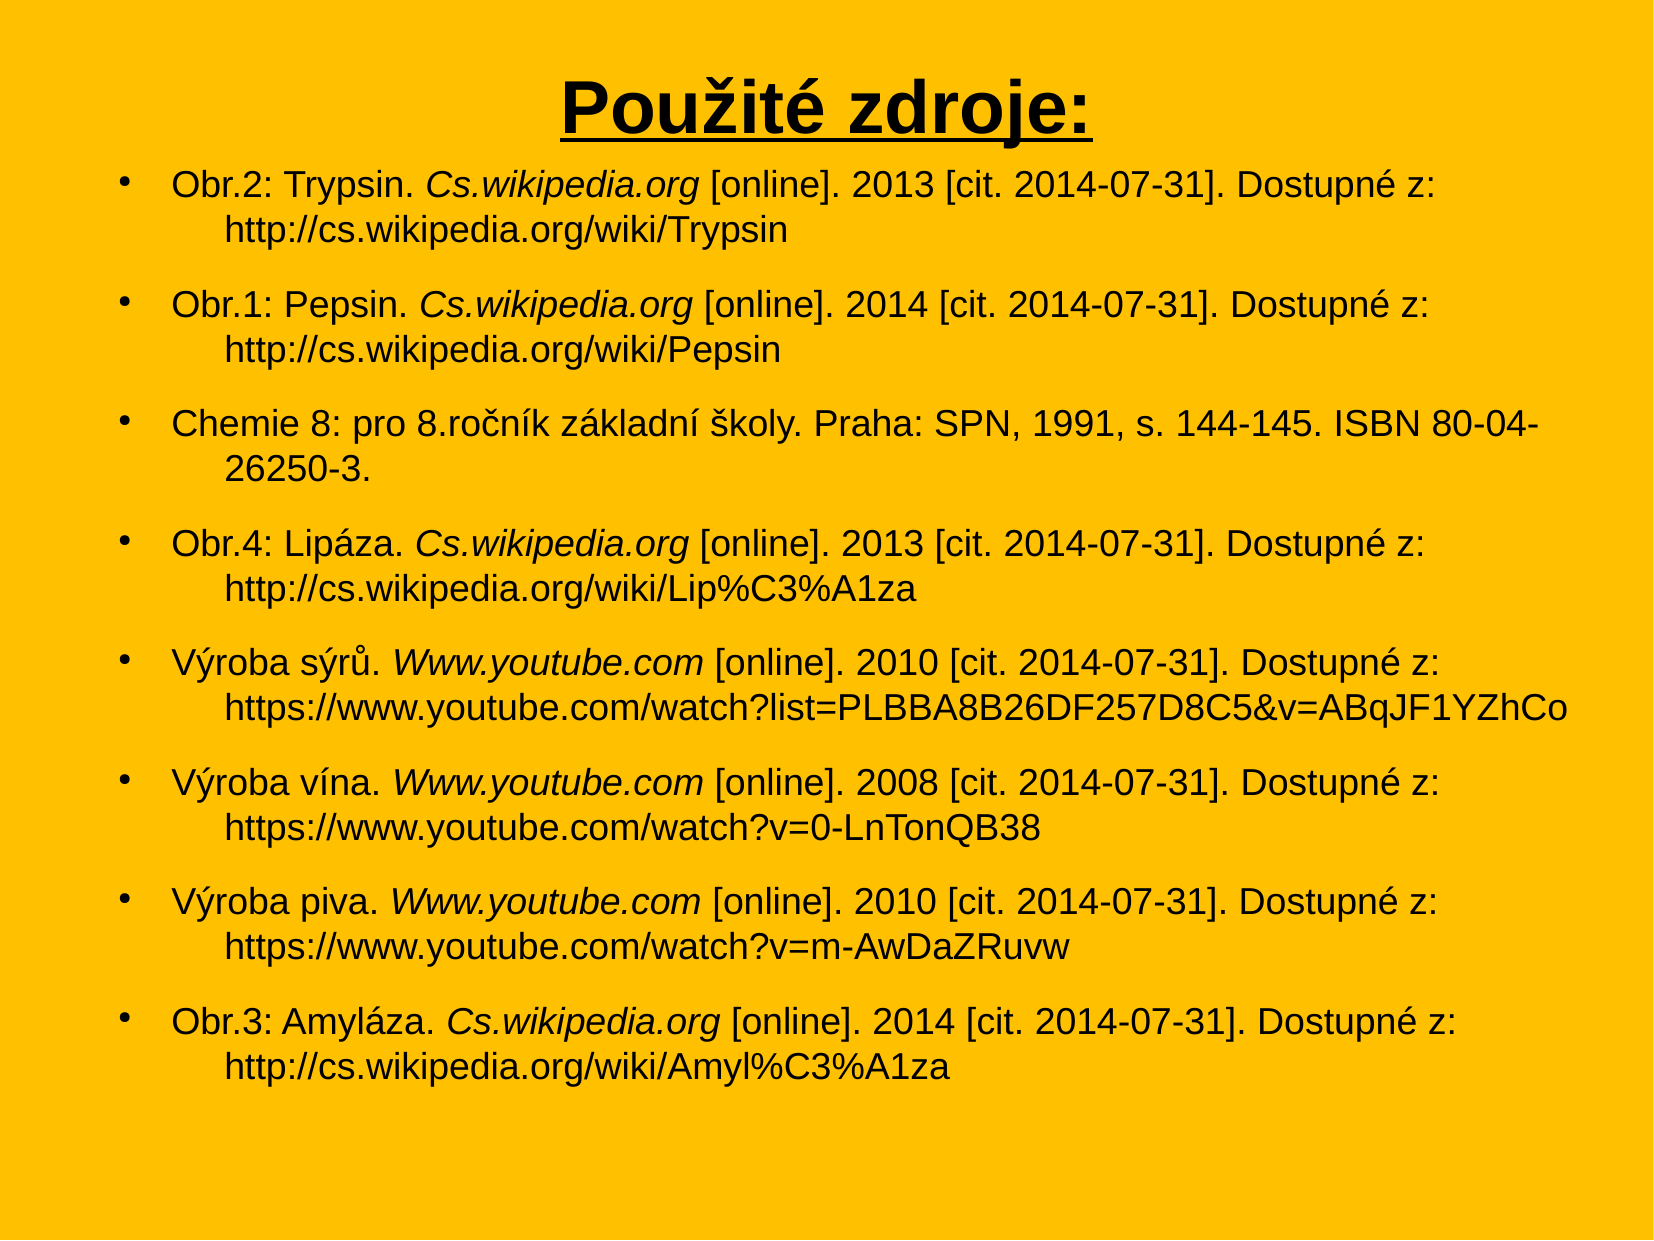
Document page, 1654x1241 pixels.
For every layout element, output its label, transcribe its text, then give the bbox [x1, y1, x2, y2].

title Použité zdroje: [82, 0, 1571, 85]
list Obr.2: Trypsin. Cs.wikipedia.org [online]. 2013 [cit. 2014-07-31]. Dostupné z: http://cs.wikipedia.org/wiki/Trypsin Obr.1: Pepsin. Cs.wikipedia.org [online]. 2014 [cit. 2014-07-31]. Dostupné z: http://cs.wikipedia.org/wiki/Pepsin Chemie 8: pro 8.ročník základní školy. Praha: SPN, 1991, s. 144-145. ISBN 80-04-26250-3. Obr.4: Lipáza. Cs.wikipedia.org [online]. 2013 [cit. 2014-07-31]. Dostupné z: http://cs.wikipedia.org/wiki/Lip%C3%A1za Výroba sýrů. Www.youtube.com [online]. 2010 [cit. 2014-07-31]. Dostupné z: https://www.youtube.com/watch?list=PLBBA8B26DF257D8C5&v=ABqJF1YZhCo Výroba vína. Www.youtube.com [online]. 2008 [cit. 2014-07-31]. Dostupné z: https://www.youtube.com/watch?v=0-LnTonQB38 Výroba piva. Www.youtube.com [online]. 2010 [cit. 2014-07-31]. Dostupné z: https://www.youtube.com/watch?v=m-AwDaZRuvw Obr.3: Amyláza. Cs.wikipedia.org [online]. 2014 [cit. 2014-07-31]. Dostupné z: http://cs.wikipedia.org/wiki/Amyl%C3%A1za [82, 85, 1571, 1241]
